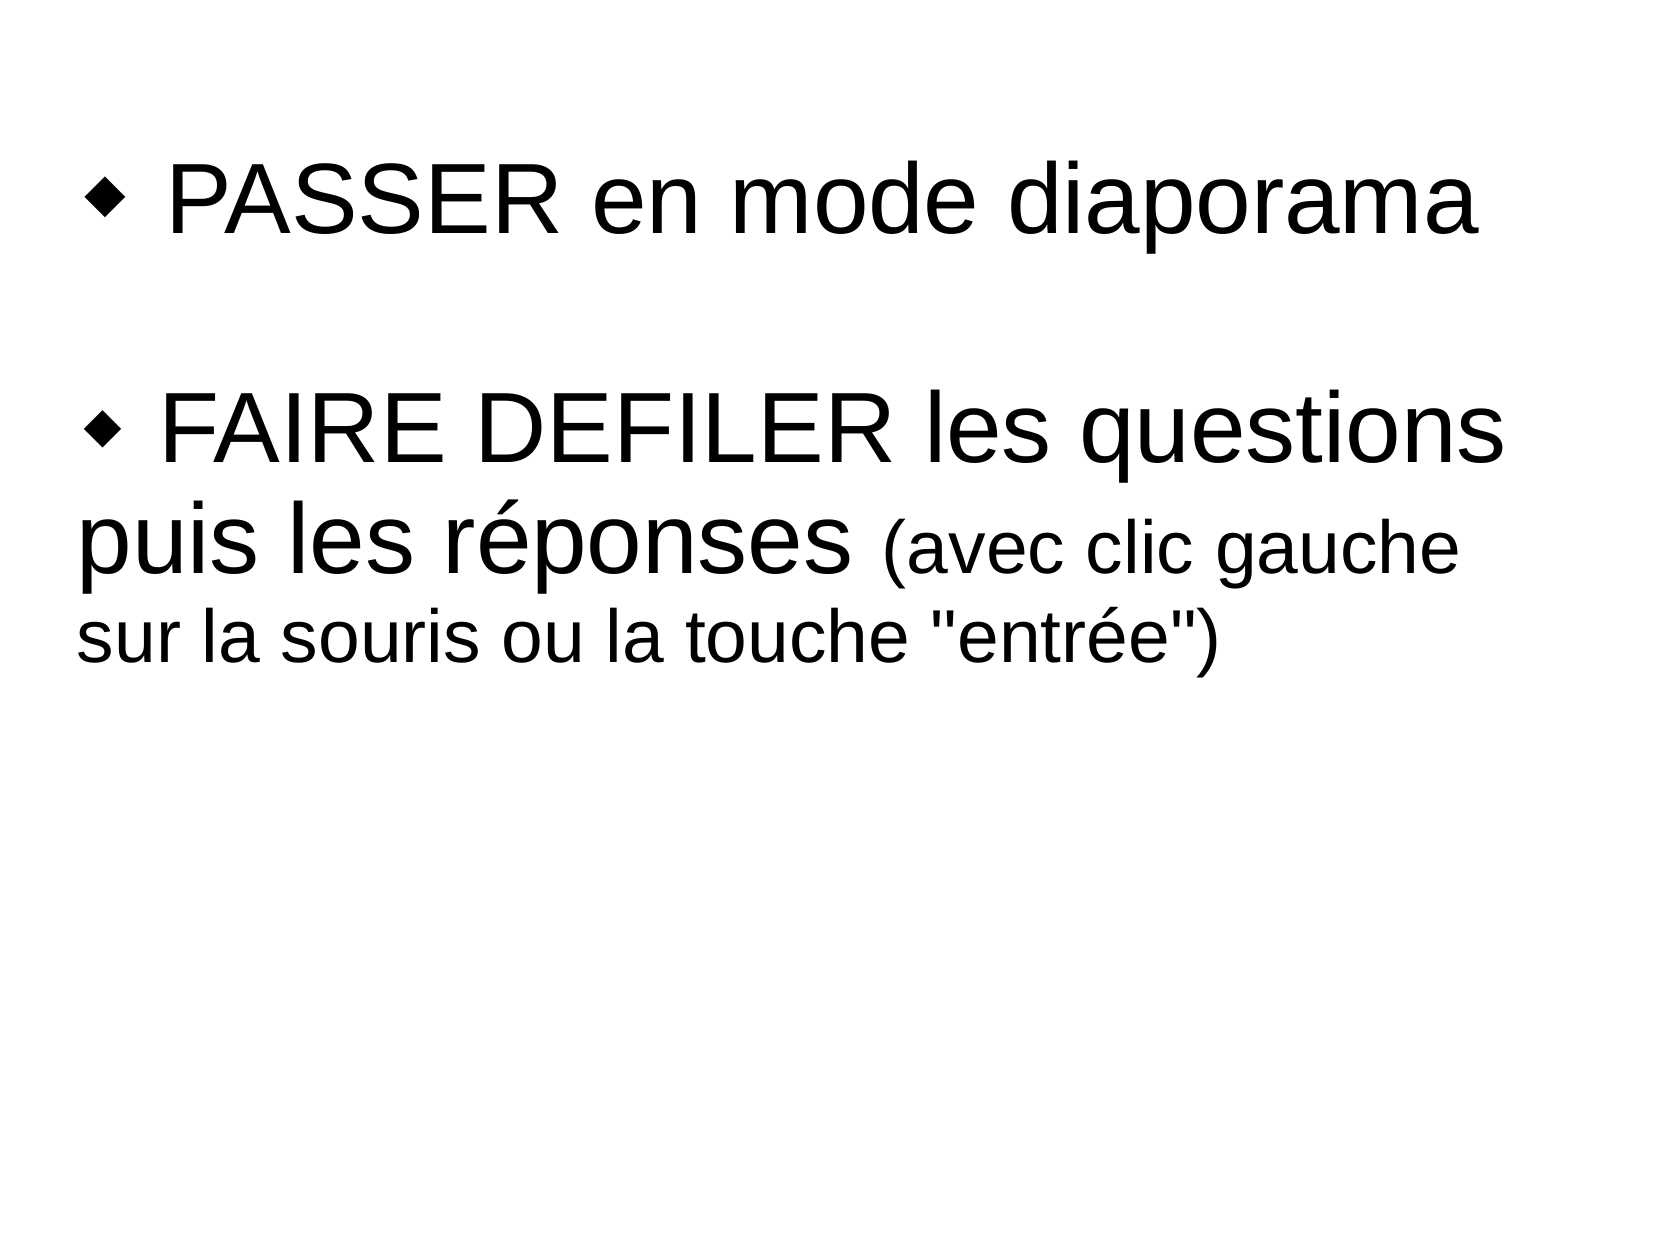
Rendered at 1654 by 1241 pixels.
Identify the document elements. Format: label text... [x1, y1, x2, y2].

title  PASSER en mode diaporama [76, 102, 1625, 296]
title  FAIRE DEFILER les questions puis les réponses (avec clic gauche sur la souris ou la touche "entrée") [76, 371, 1565, 680]
